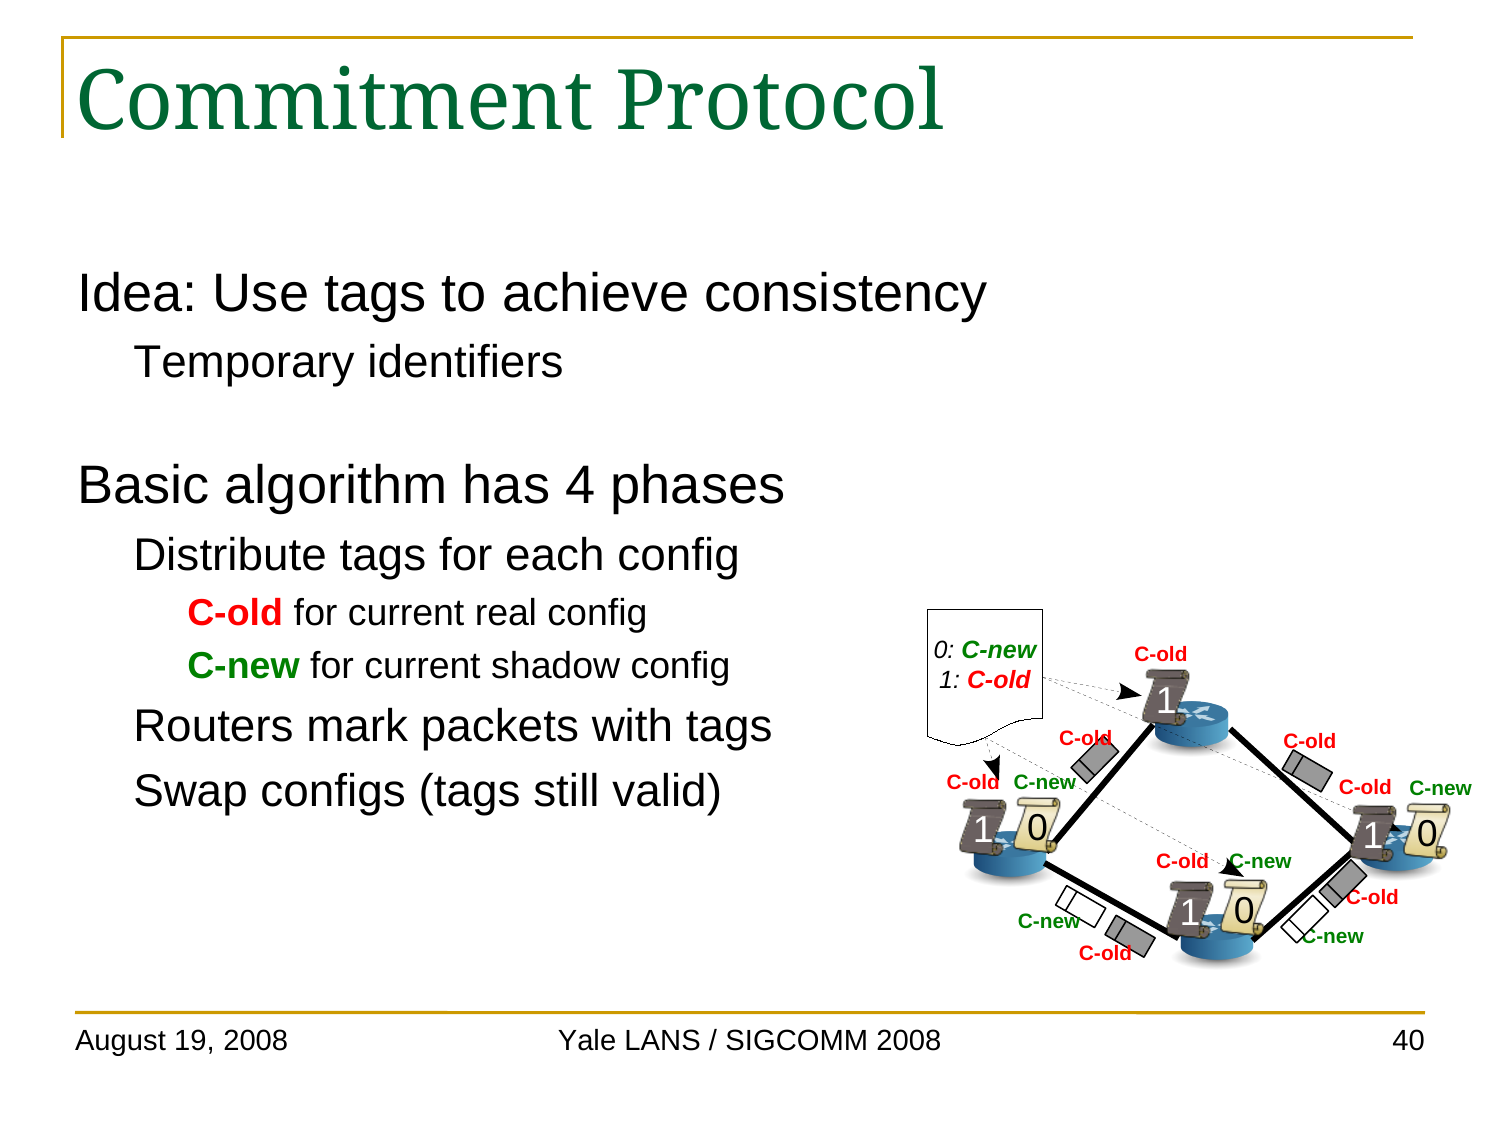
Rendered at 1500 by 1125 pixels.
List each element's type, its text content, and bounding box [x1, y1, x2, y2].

text_box C-new [1425, 766, 1487, 807]
title Commitment Protocol [75, 0, 1425, 198]
picture [1425, 800, 1456, 888]
list Idea: Use tags to achieve consistency Temporary identifiers Basic algorithm has 4 phases Distribute tags for each config C-old for current real config C-new for current shadow config Routers mark packets with tags Swap configs (tags still valid) [77, 262, 1425, 1006]
